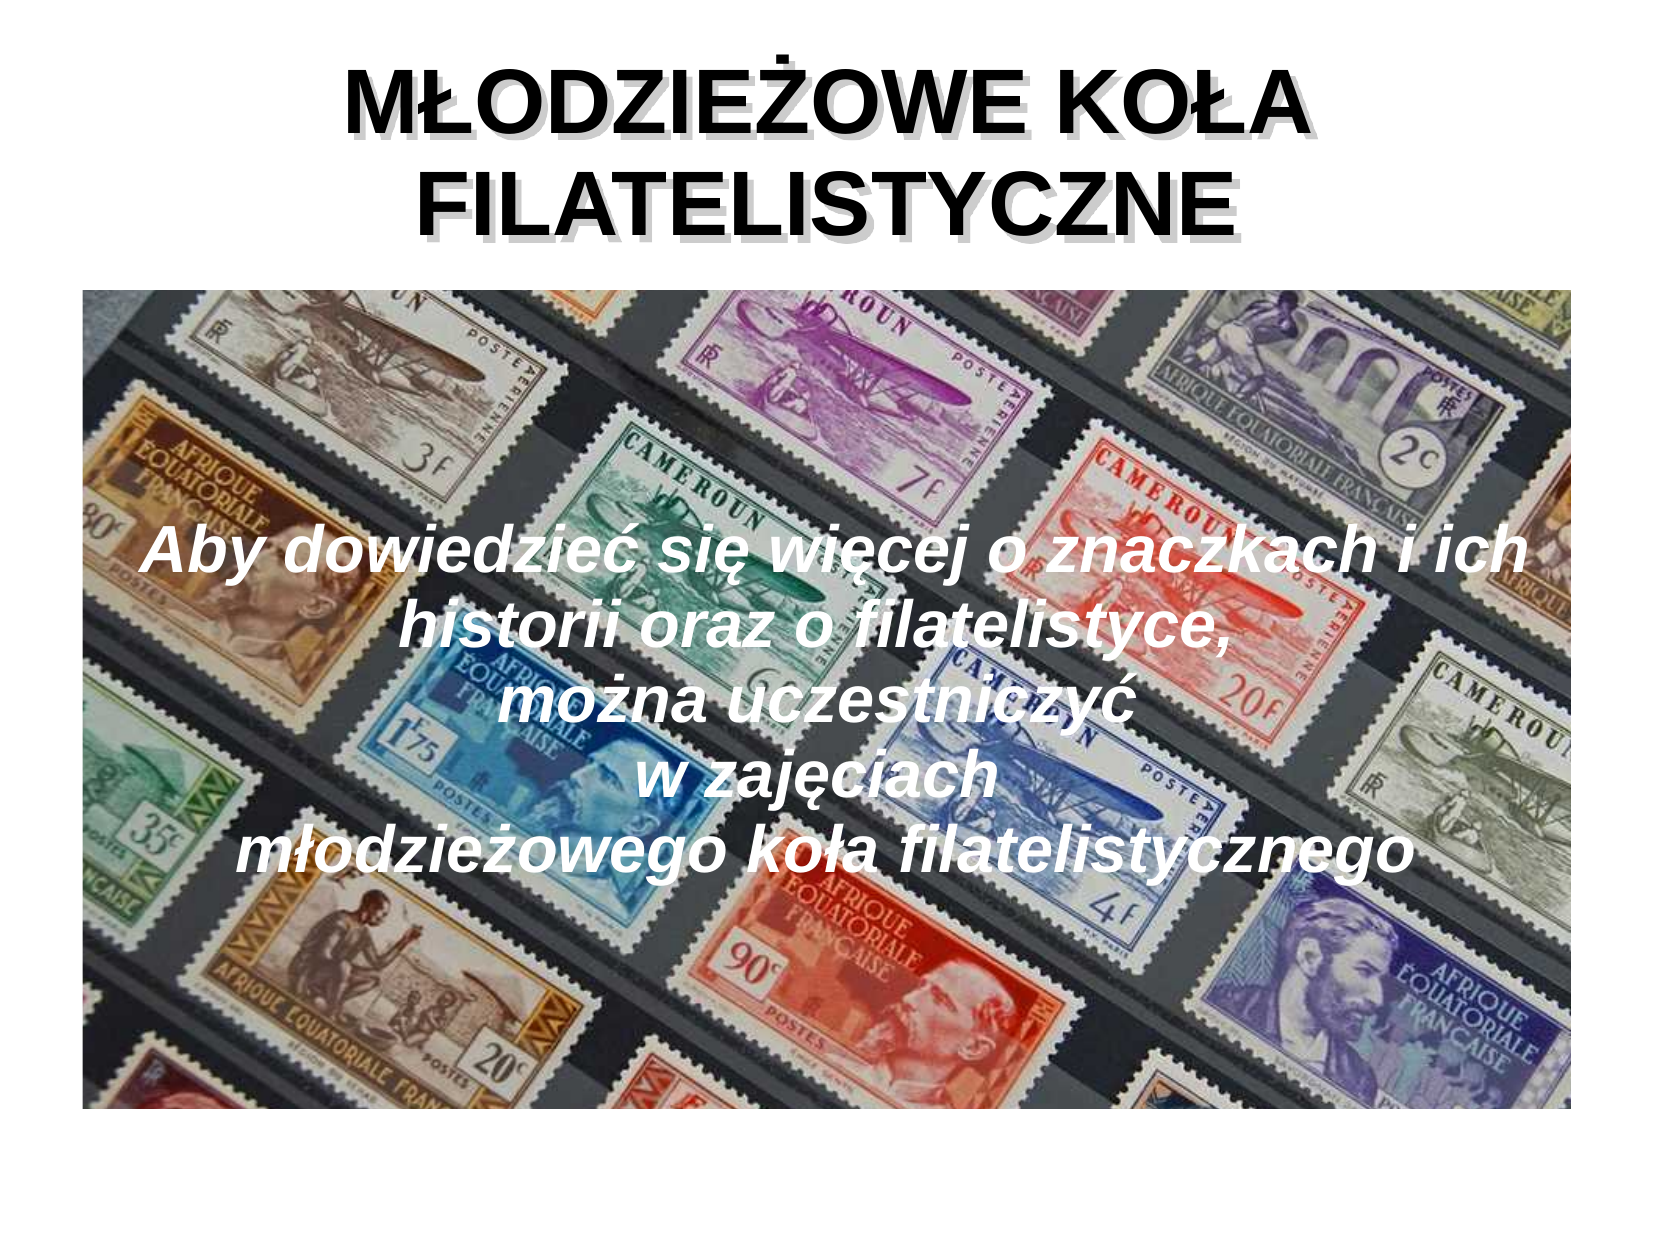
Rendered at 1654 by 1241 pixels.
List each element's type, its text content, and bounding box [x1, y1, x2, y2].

subtitle Aby dowiedzieć się więcej o znaczkach i ich historii oraz o filatelistyce, można uczestniczyć w zajęciach młodzieżowego koła filatelistycznego [82, 290, 1571, 1109]
title MŁODZIEŻOWE KOŁA FILATELISTYCZNE [82, 49, 1571, 257]
